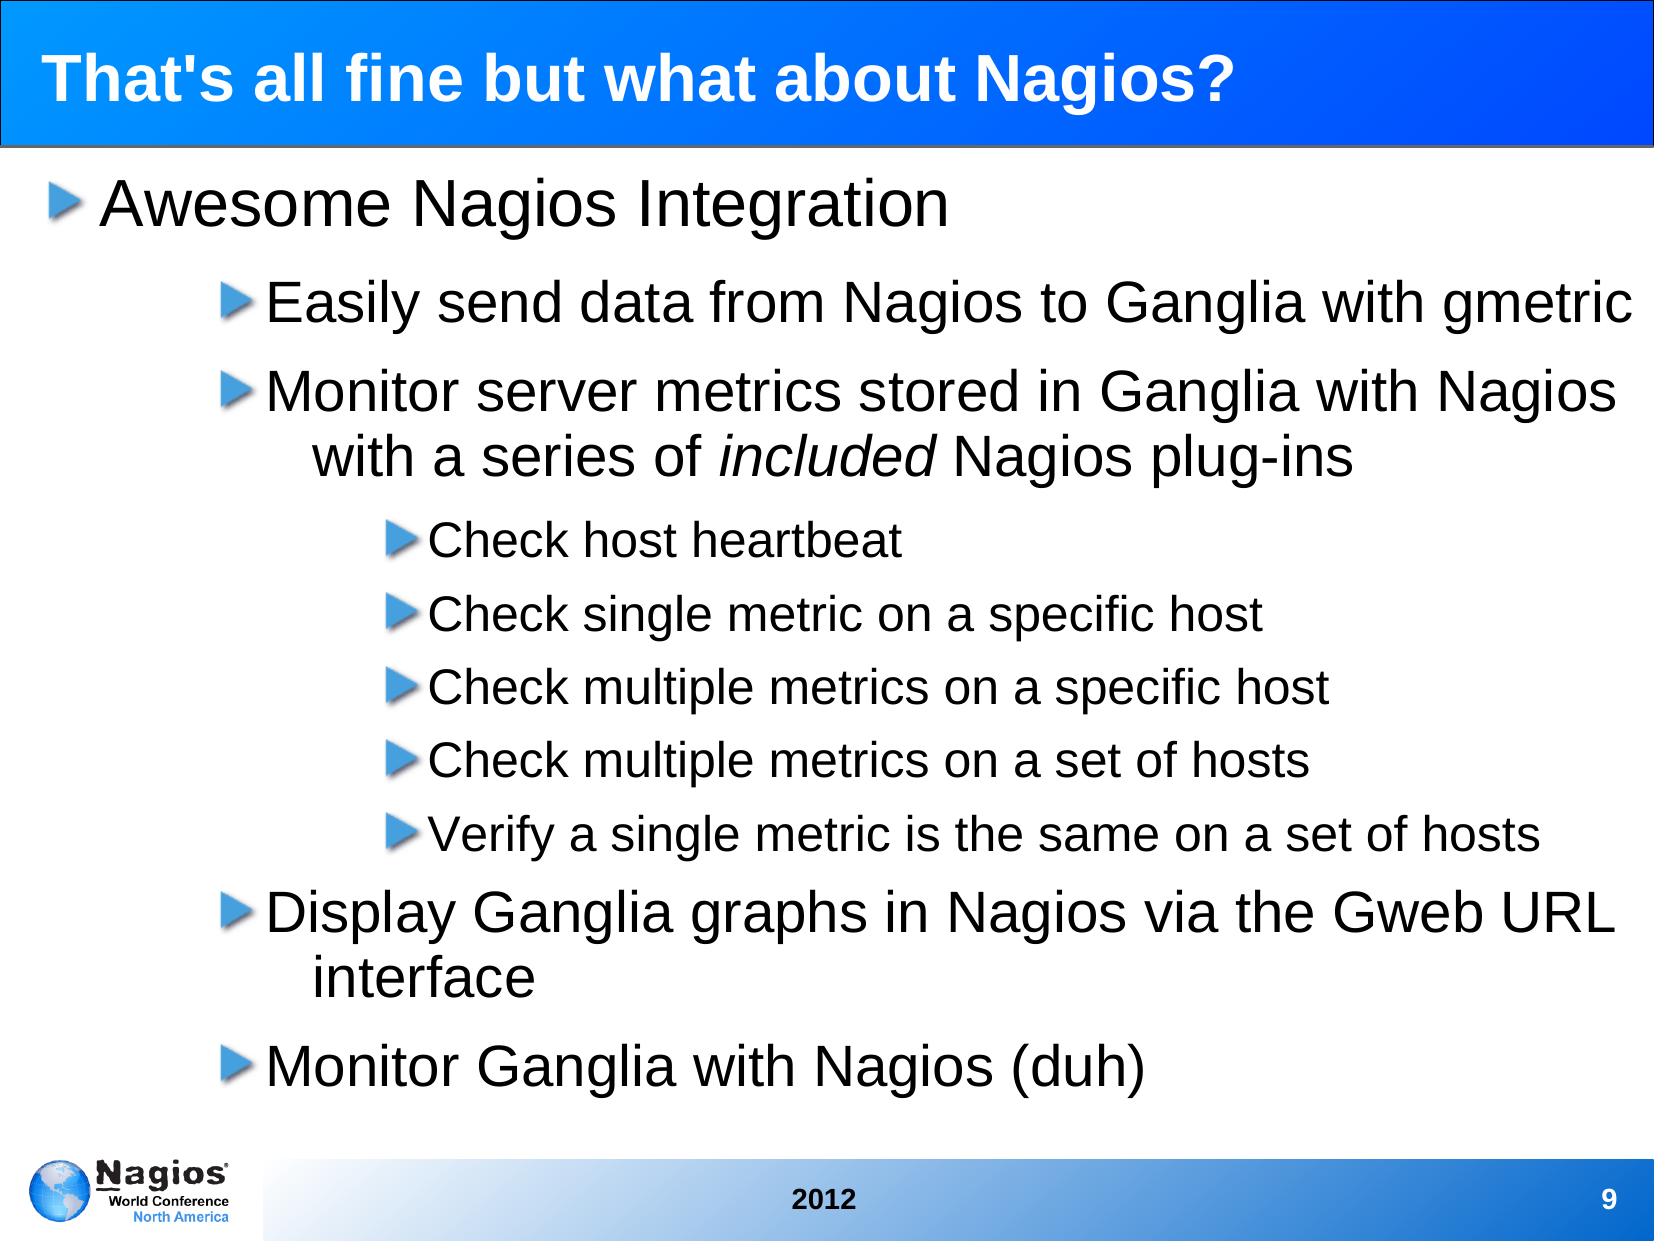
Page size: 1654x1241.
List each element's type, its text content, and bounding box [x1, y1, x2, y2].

title That's all fine but what about Nagios? [41, 29, 1608, 127]
list Awesome Nagios Integration Easily send data from Nagios to Ganglia with gmetric Monitor server metrics stored in Ganglia with Nagios with a series of included Nagios plug-ins Check host heartbeat Check single metric on a specific host Check multiple metrics on a specific host Check multiple metrics on a set of hosts Verify a single metric is the same on a set of hosts Display Ganglia graphs in Nagios via the Gweb URL interface Monitor Ganglia with Nagios (duh) [29, 165, 1654, 1241]
